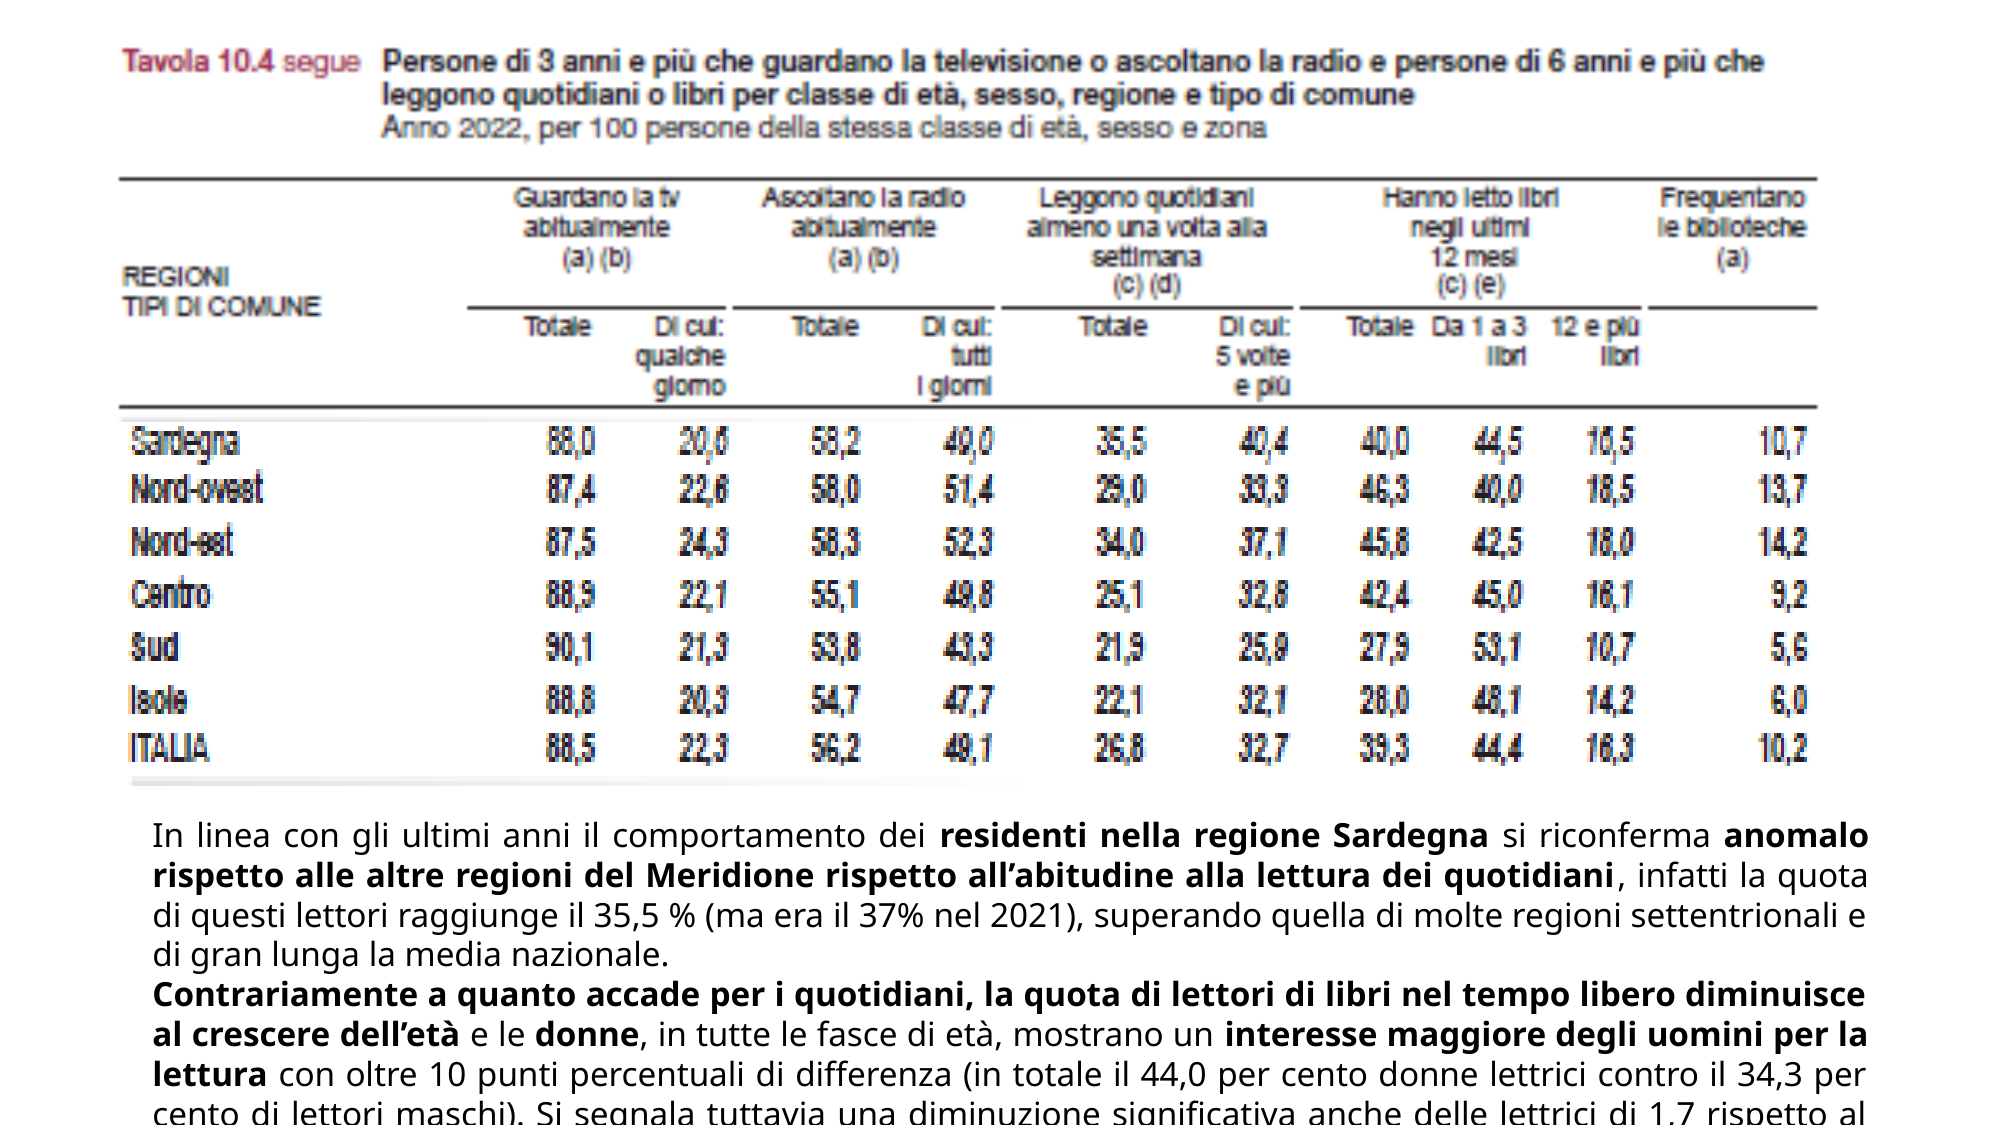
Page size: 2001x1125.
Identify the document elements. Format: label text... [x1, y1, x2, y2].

text_box In linea con gli ultimi anni il comportamento dei residenti nella regione Sardegna si riconferma anomalo rispetto alle altre regioni del Meridione rispetto all’abitudine alla lettura dei quotidiani, infatti la quota di questi lettori raggiunge il 35,5 % (ma era il 37% nel 2021), superando quella di molte regioni settentrionali e di gran lunga la media nazionale. Contrariamente a quanto accade per i quotidiani, la quota di lettori di libri nel tempo libero diminuisce al crescere dell’età e le donne, in tutte le fasce di età, mostrano un interesse maggiore degli uomini per la lettura con oltre 10 punti percentuali di differenza (in totale il 44,0 per cento donne lettrici contro il 34,3 per cento di lettori maschi). Si segnala tuttavia una diminuzione significativa anche delle lettrici di 1,7 rispetto al 2021; per gli uomini la diminuzione è pari al 1,6 per cento. [137, 806, 1885, 1105]
picture [97, 20, 1845, 786]
